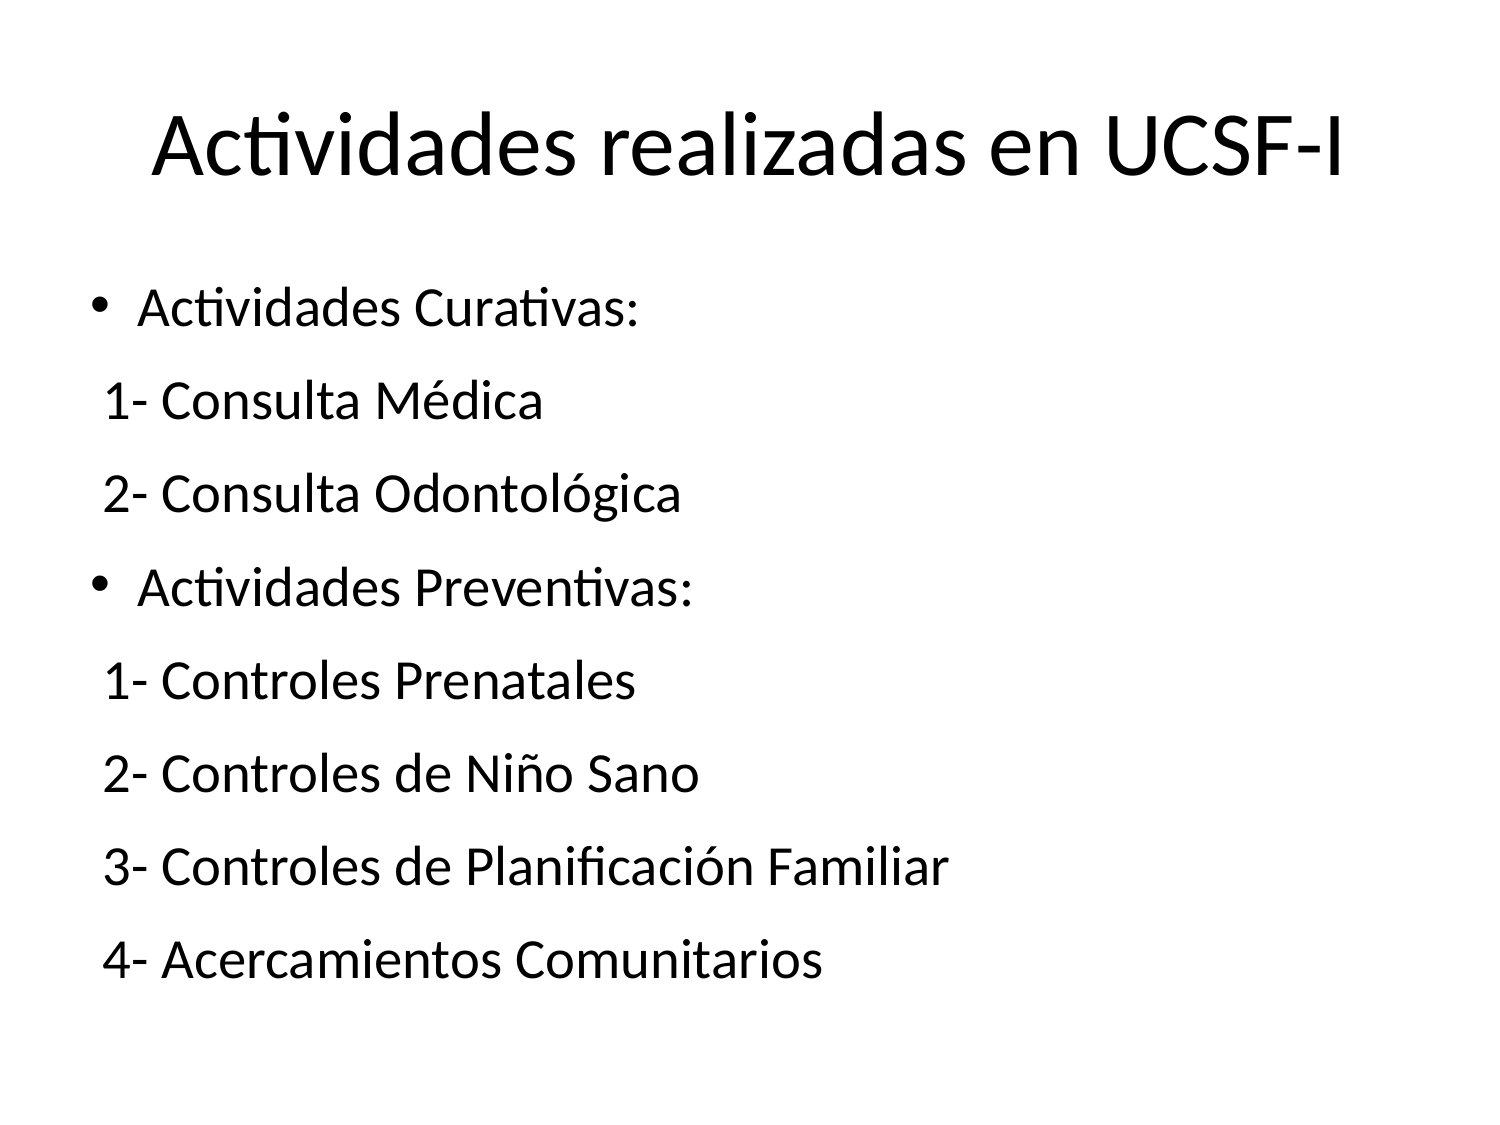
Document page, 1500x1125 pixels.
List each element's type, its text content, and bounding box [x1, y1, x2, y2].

title Actividades realizadas en UCSF-I [75, 45, 1425, 233]
list Actividades Curativas: 1- Consulta Médica 2- Consulta Odontológica Actividades Preventivas: 1- Controles Prenatales 2- Controles de Niño Sano 3- Controles de Planificación Familiar 4- Acercamientos Comunitarios [75, 262, 1425, 1005]
